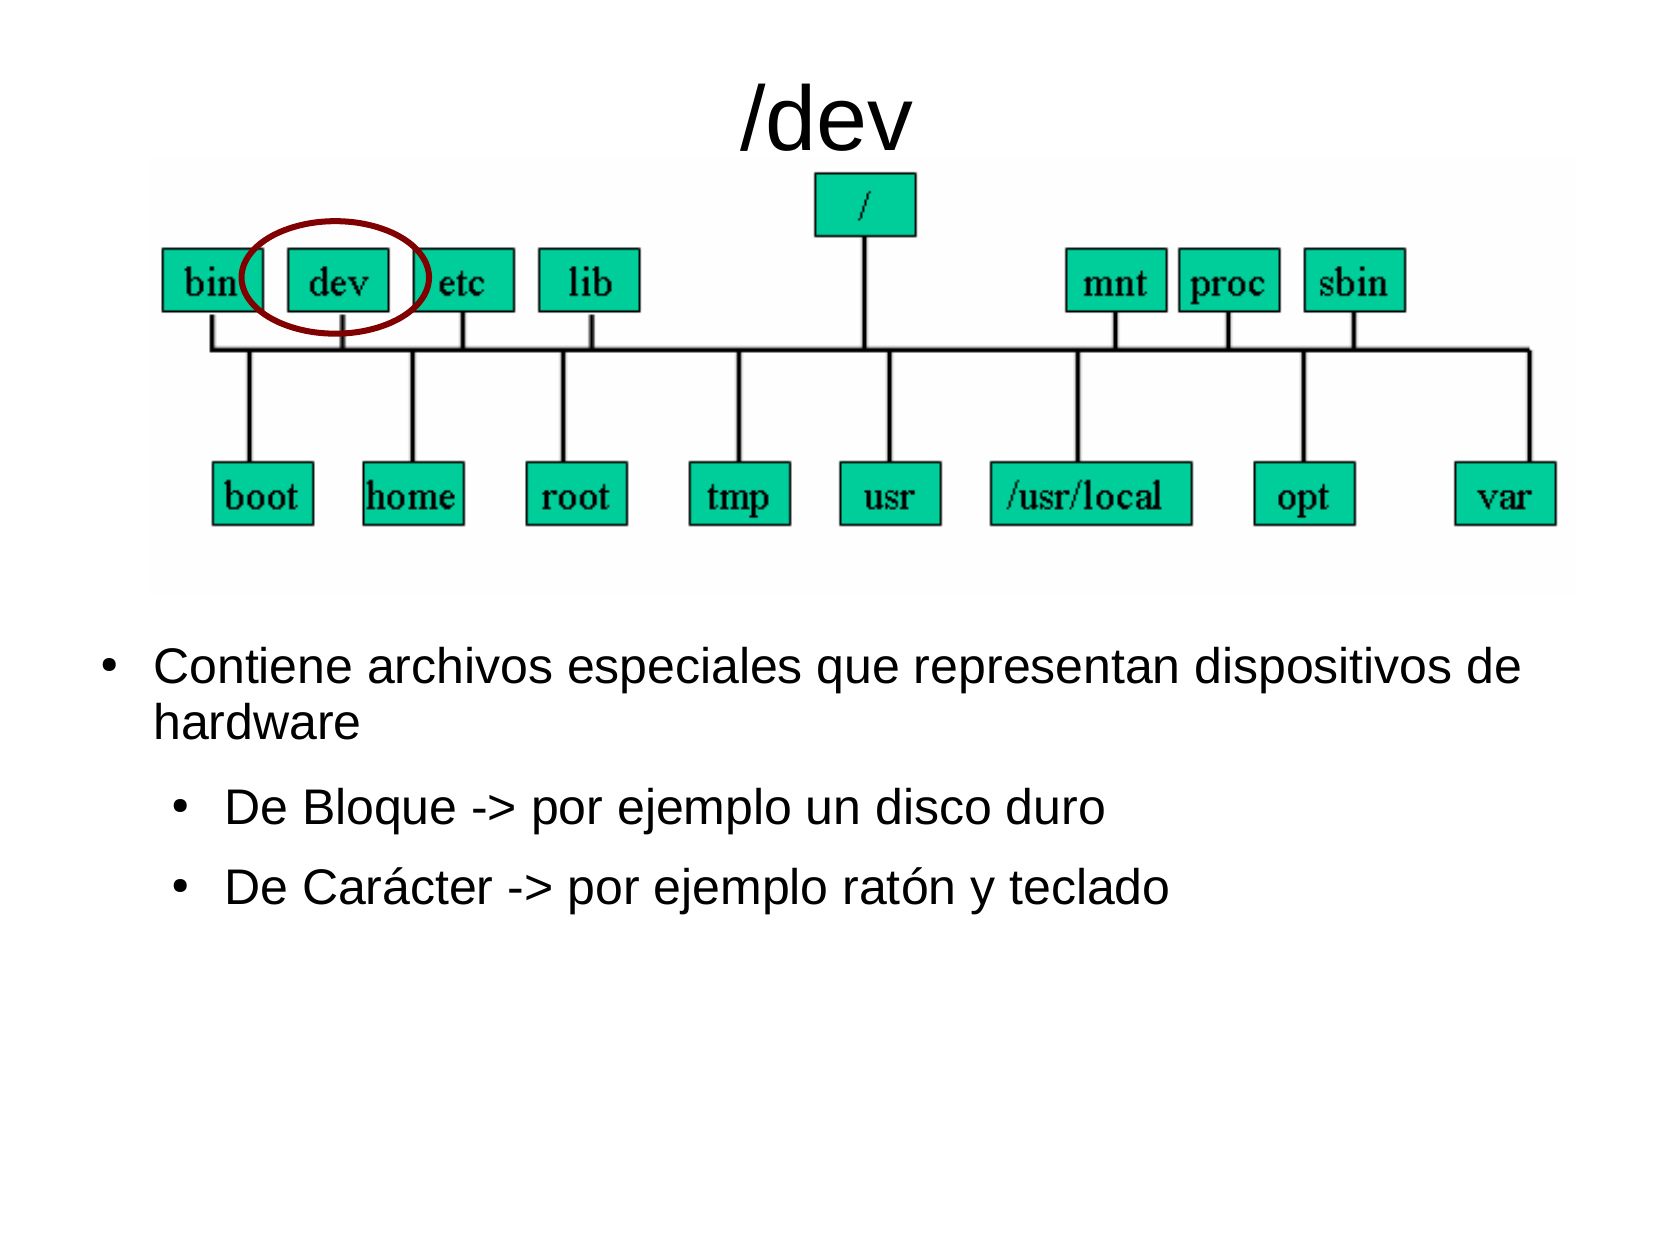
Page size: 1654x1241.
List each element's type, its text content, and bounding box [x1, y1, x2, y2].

list Contiene archivos especiales que representan dispositivos de hardware De Bloque -> por ejemplo un disco duro De Carácter -> por ejemplo ratón y teclado [82, 638, 1571, 999]
title /dev [82, 49, 1571, 188]
picture [150, 157, 1576, 597]
